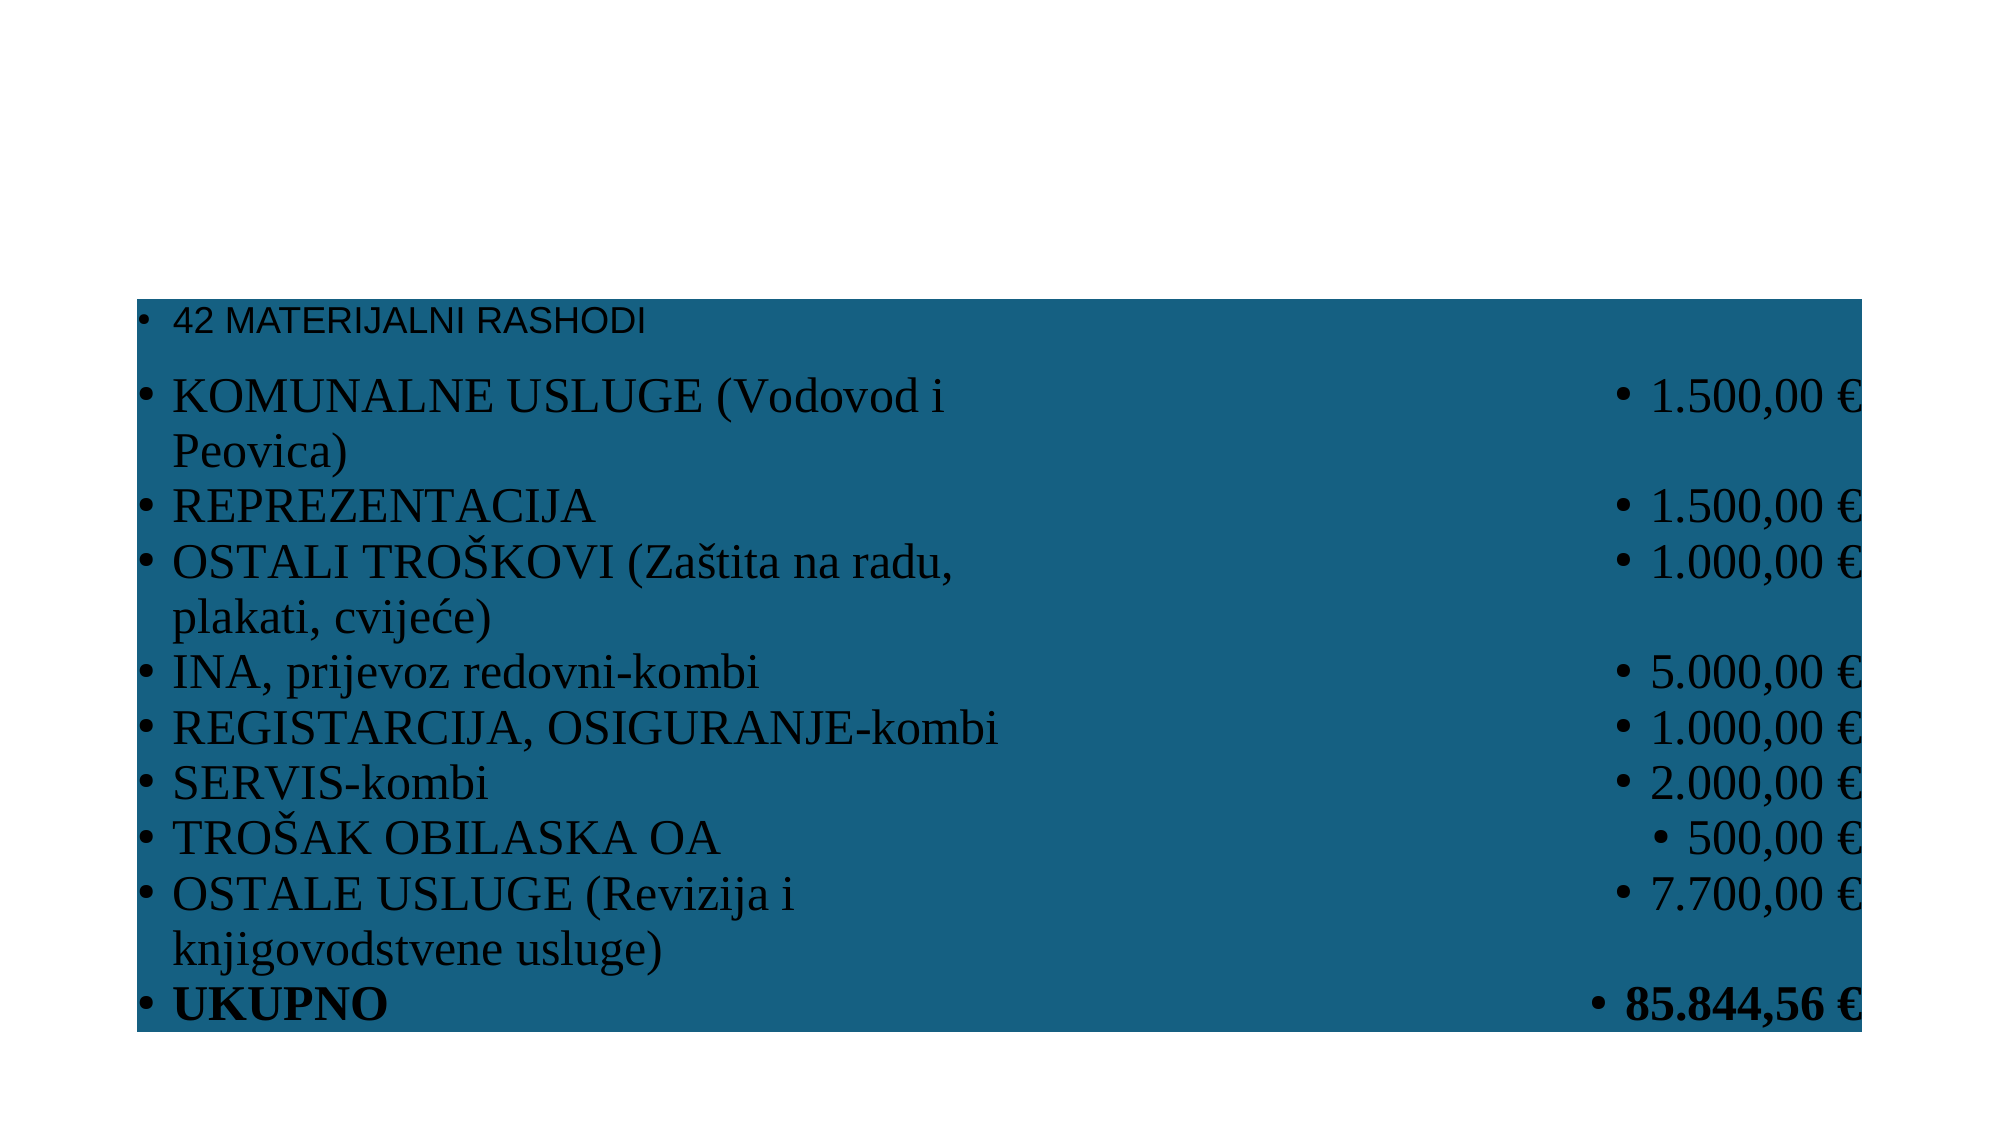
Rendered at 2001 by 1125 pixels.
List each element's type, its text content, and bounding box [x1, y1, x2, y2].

table_cell 7.700,00 € [1000, 866, 1862, 976]
table_cell 5.000,00 € [1000, 644, 1862, 700]
table_cell SERVIS-kombi [137, 755, 1000, 810]
table_cell 1.000,00 € [1000, 700, 1862, 755]
table_header [1000, 299, 1862, 368]
table_cell UKUPNO [137, 976, 1000, 1032]
table_cell TROŠAK OBILASKA OA [137, 810, 1000, 866]
table_cell OSTALI TROŠKOVI (Zaštita na radu, plakati, cvijeće) [137, 534, 1000, 644]
table_cell REGISTARCIJA, OSIGURANJE-kombi [137, 700, 1000, 755]
table_cell INA, prijevoz redovni-kombi [137, 644, 1000, 700]
table_cell 1.500,00 € [1000, 478, 1862, 534]
table_cell 1.000,00 € [1000, 534, 1862, 644]
table_cell 500,00 € [1000, 810, 1862, 866]
table_cell KOMUNALNE USLUGE (Vodovod i Peovica) [137, 368, 1000, 478]
table_cell 85.844,56 € [1000, 976, 1862, 1032]
table_header 42 MATERIJALNI RASHODI [137, 299, 1000, 368]
table_cell OSTALE USLUGE (Revizija i knjigovodstvene usluge) [137, 866, 1000, 976]
table_cell REPREZENTACIJA [137, 478, 1000, 534]
table_cell 1.500,00 € [1000, 368, 1862, 478]
table_cell 2.000,00 € [1000, 755, 1862, 810]
